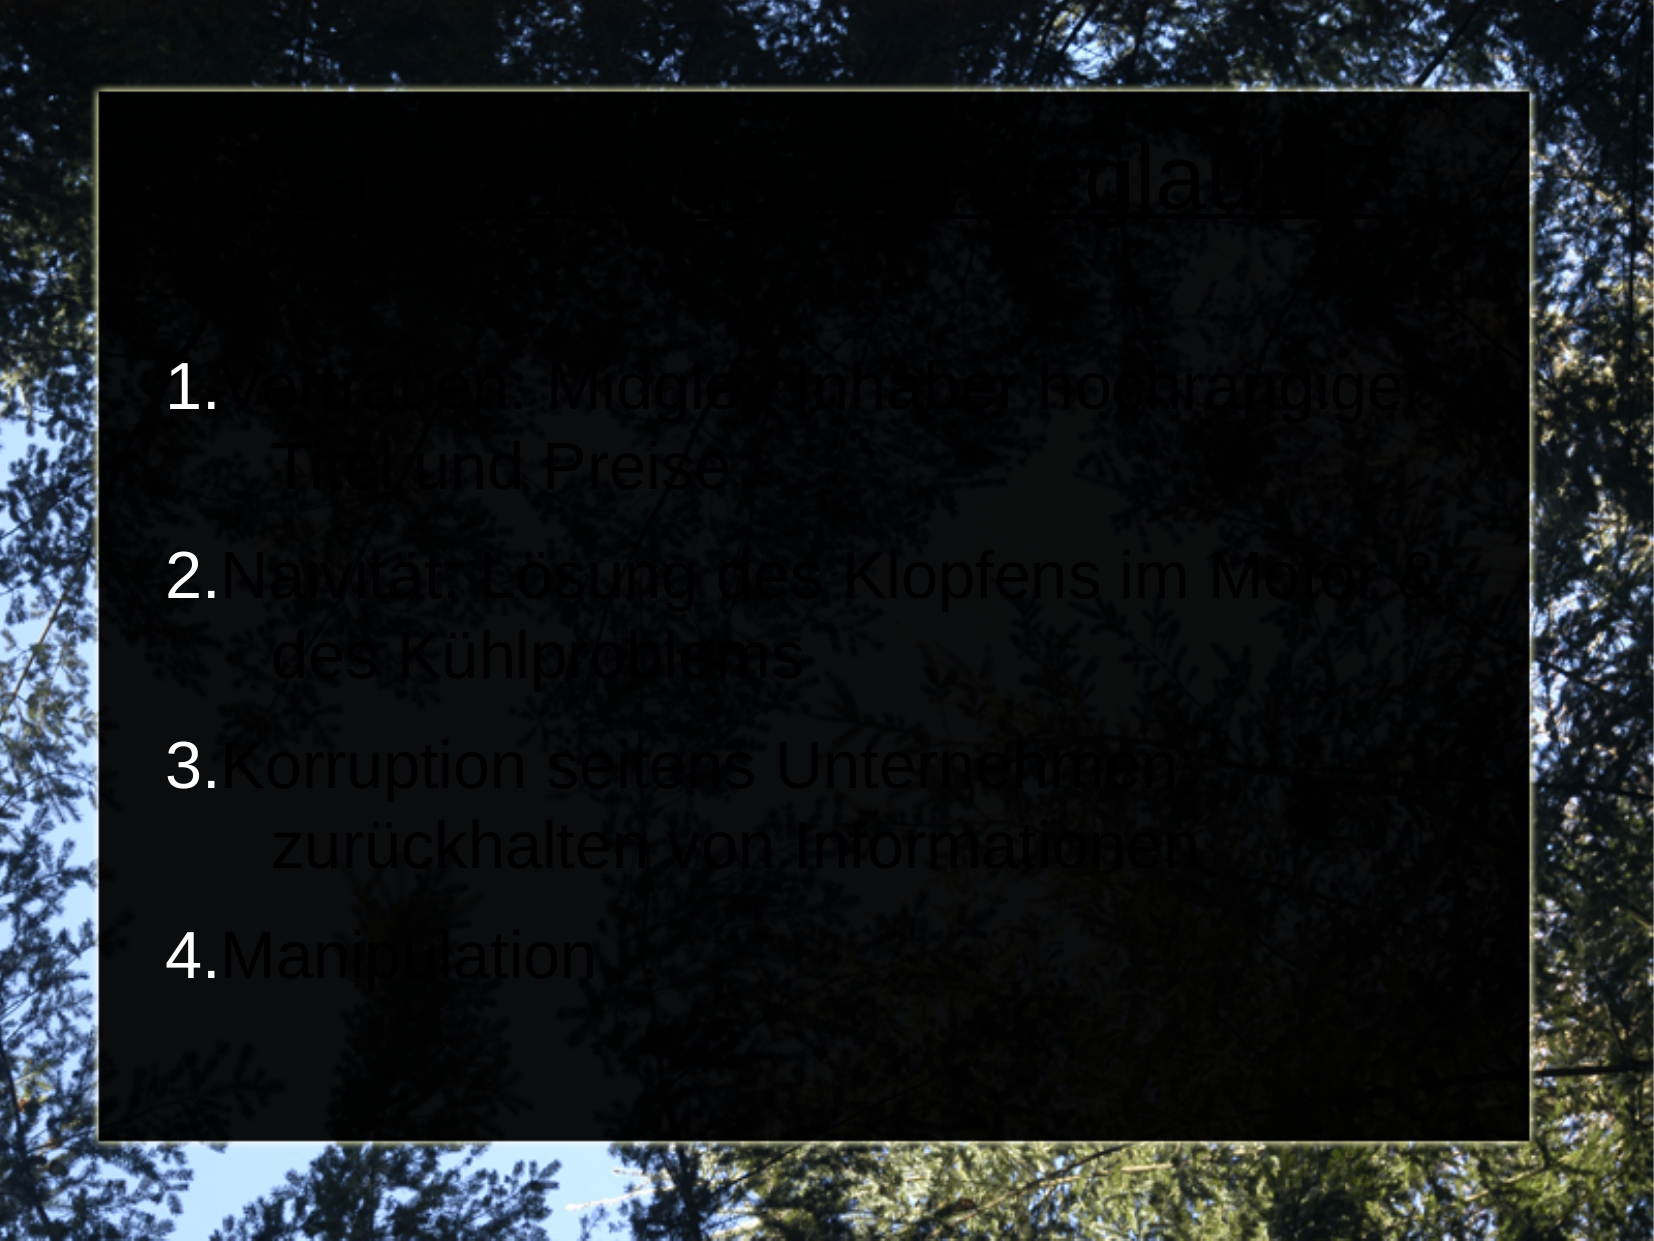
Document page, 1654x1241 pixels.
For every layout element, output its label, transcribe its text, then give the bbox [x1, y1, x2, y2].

list Vertrauen: Midgley Inhaber hochrangiger Titel und Preise Naivität: Lösung des Klopfens im Motor & des Kühlproblems Korruption seitens Unternehmen: zurückhalten von Informationen Manipulation [129, 342, 1524, 1175]
title Warum lange Zeit geglaubt? [88, 88, 1536, 257]
